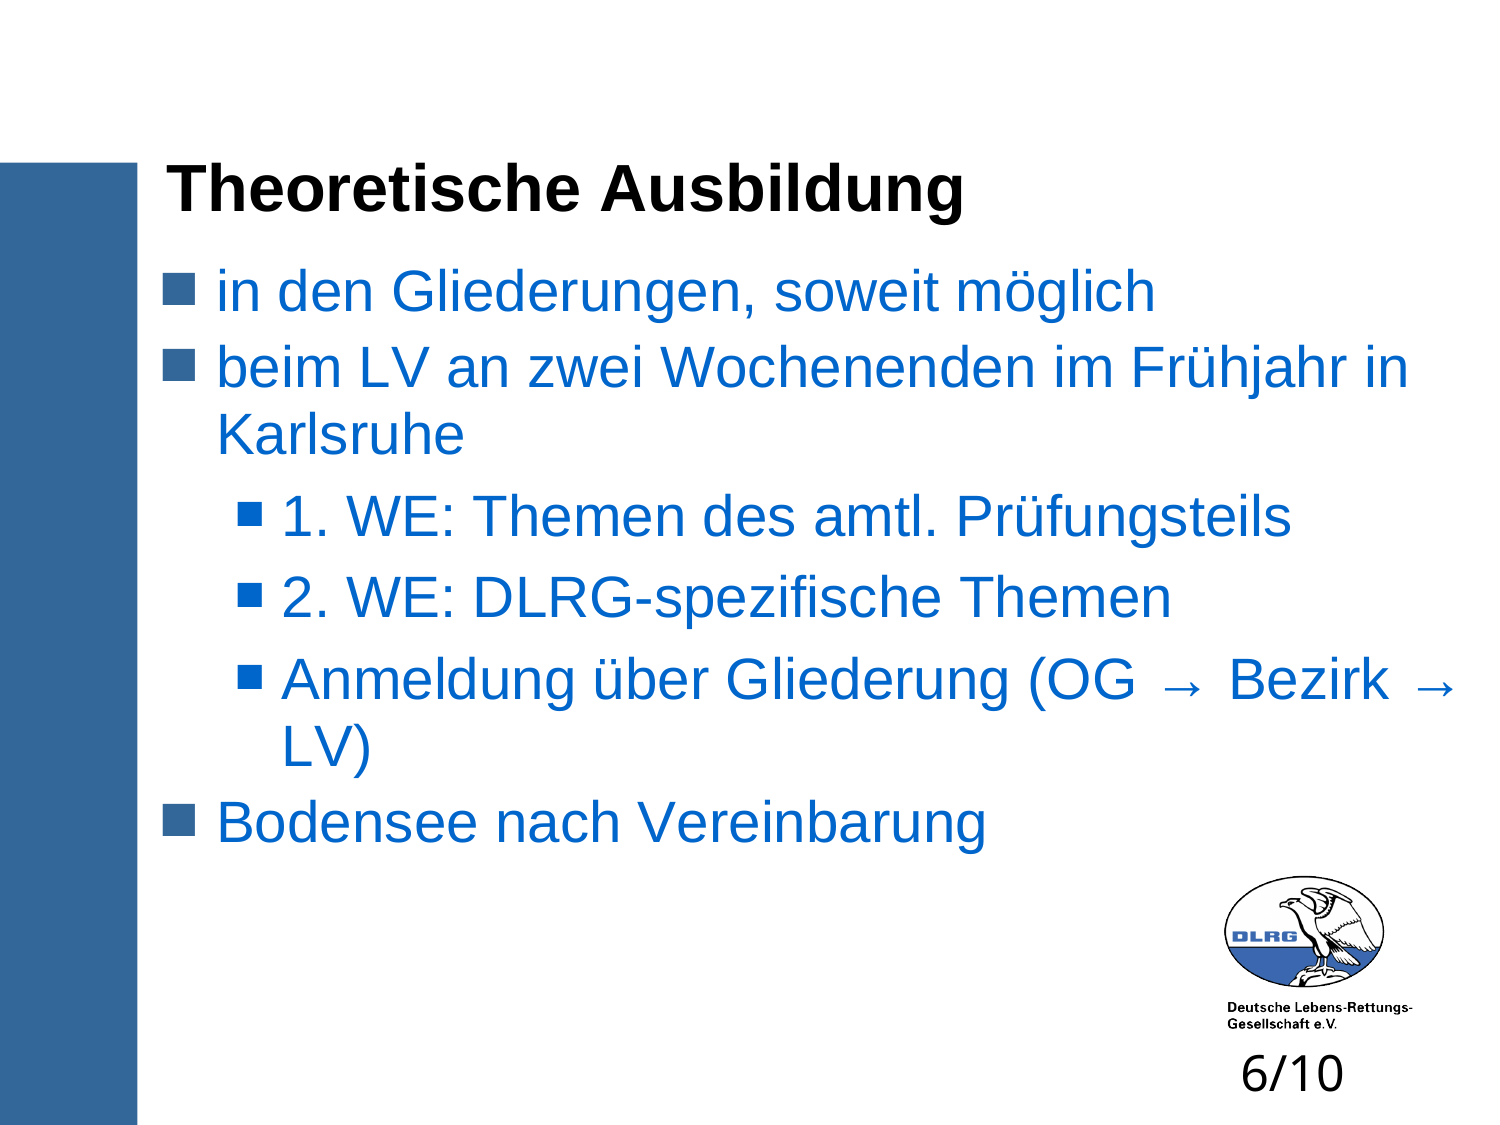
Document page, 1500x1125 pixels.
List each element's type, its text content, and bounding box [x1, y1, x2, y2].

list in den Gliederungen, soweit möglich beim LV an zwei Wochenenden im Frühjahr in Karlsruhe 1. WE: Themen des amtl. Prüfungsteils 2. WE: DLRG-spezifische Themen Anmeldung über Gliederung (OG → Bezirk → LV) Bodensee nach Vereinbarung [162, 256, 1500, 853]
title Theoretische Ausbildung [166, 96, 1440, 256]
text_box [680, 588, 710, 659]
text_box <Nummer>/10 [1225, 1045, 1500, 1116]
picture [1224, 874, 1413, 1030]
